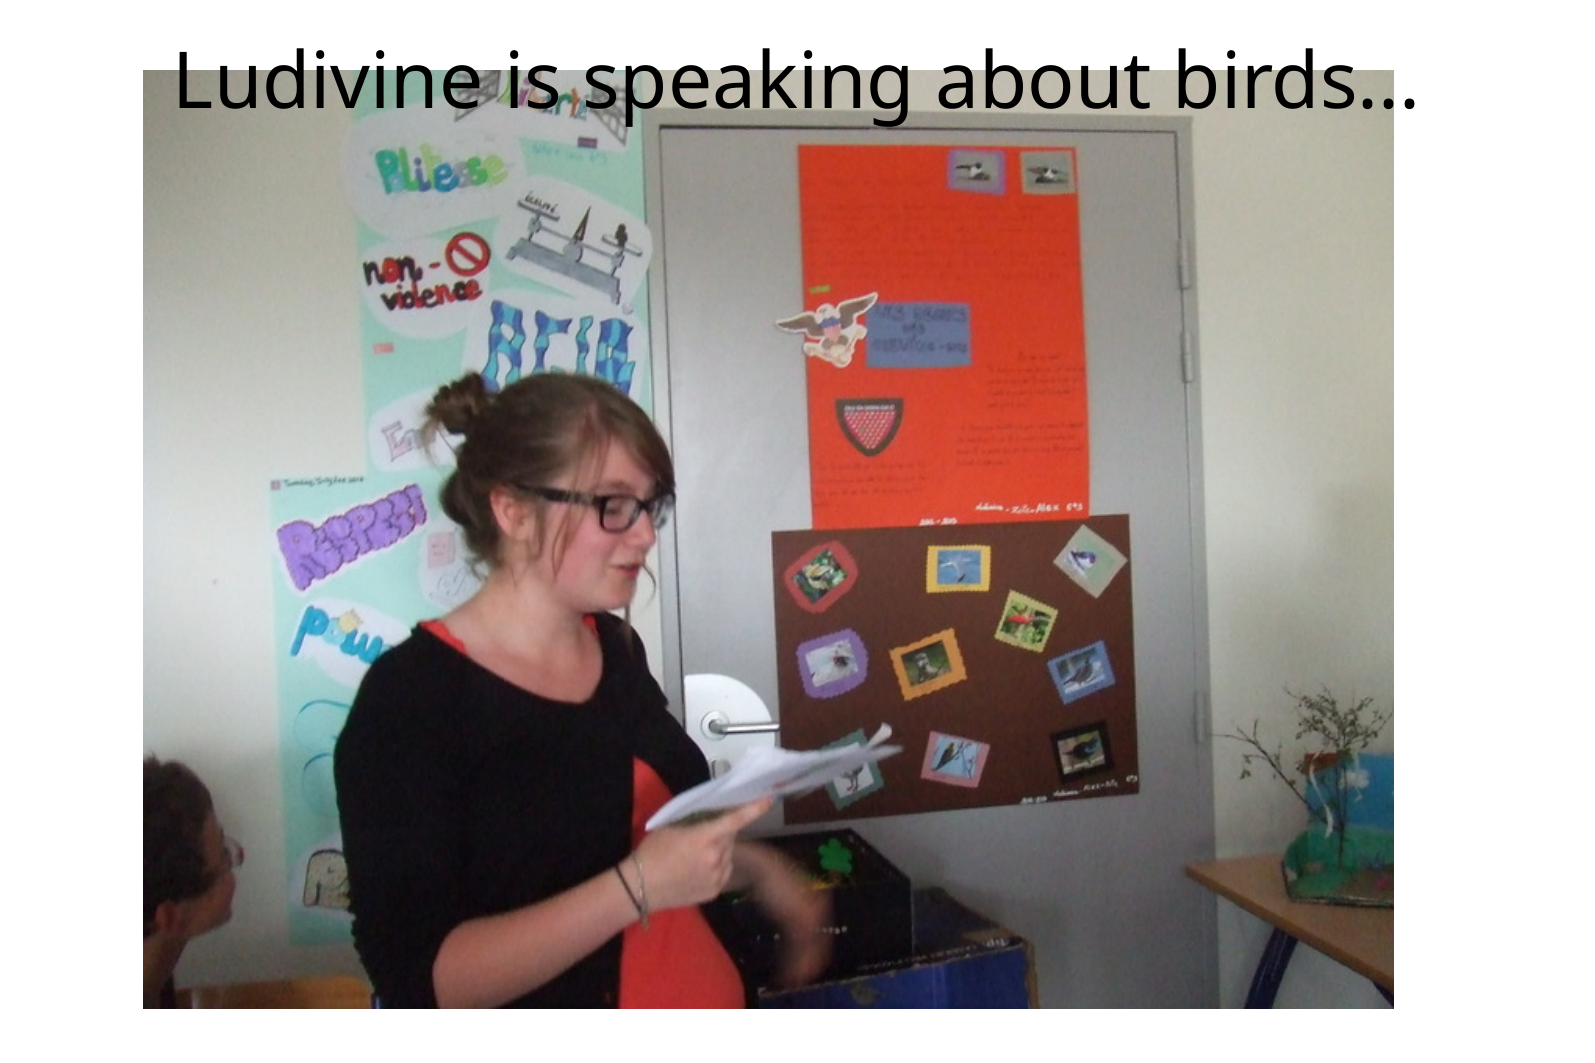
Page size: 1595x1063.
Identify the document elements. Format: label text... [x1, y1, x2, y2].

title Ludivine is speaking about birds... [79, 0, 1515, 276]
picture [143, 276, 1394, 1009]
